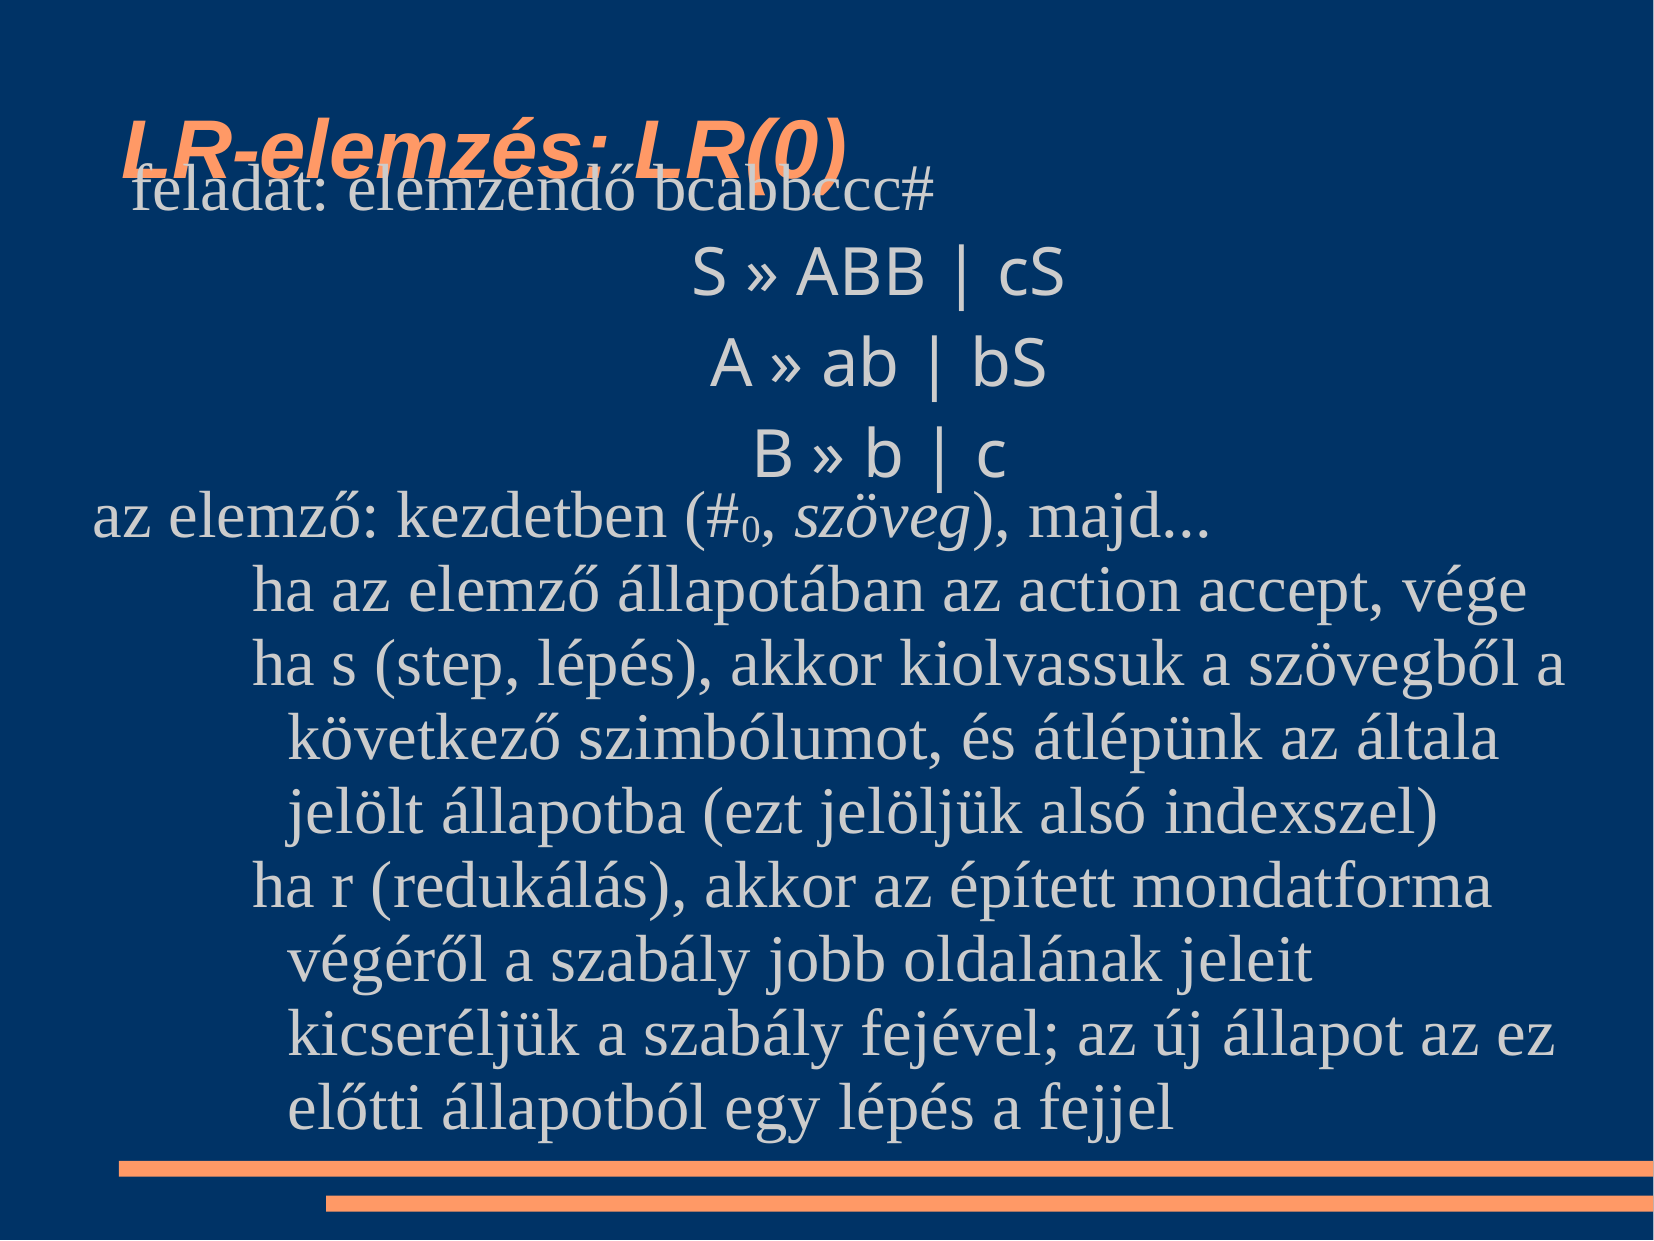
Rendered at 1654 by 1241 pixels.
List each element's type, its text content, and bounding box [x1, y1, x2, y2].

text_box az elemző: kezdetben (#0, szöveg), majd... ha az elemző állapotában az action accept, vége ha s (step, lépés), akkor kiolvassuk a szövegből a következő szimbólumot, és átlépünk az általa jelölt állapotba (ezt jelöljük alsó indexszel) ha r (redukálás), akkor az épített mondatforma végéről a szabály jobb oldalának jeleit kicseréljük a szabály fejével; az új állapot az ez előtti állapotból egy lépés a fejjel [75, 466, 1576, 1156]
title LR-elemzés: LR(0) [121, 46, 1534, 187]
subtitle feladat: elemzendő bcabbccc# S » ABB | cS A » ab | bS B » b | c [112, 187, 1552, 460]
